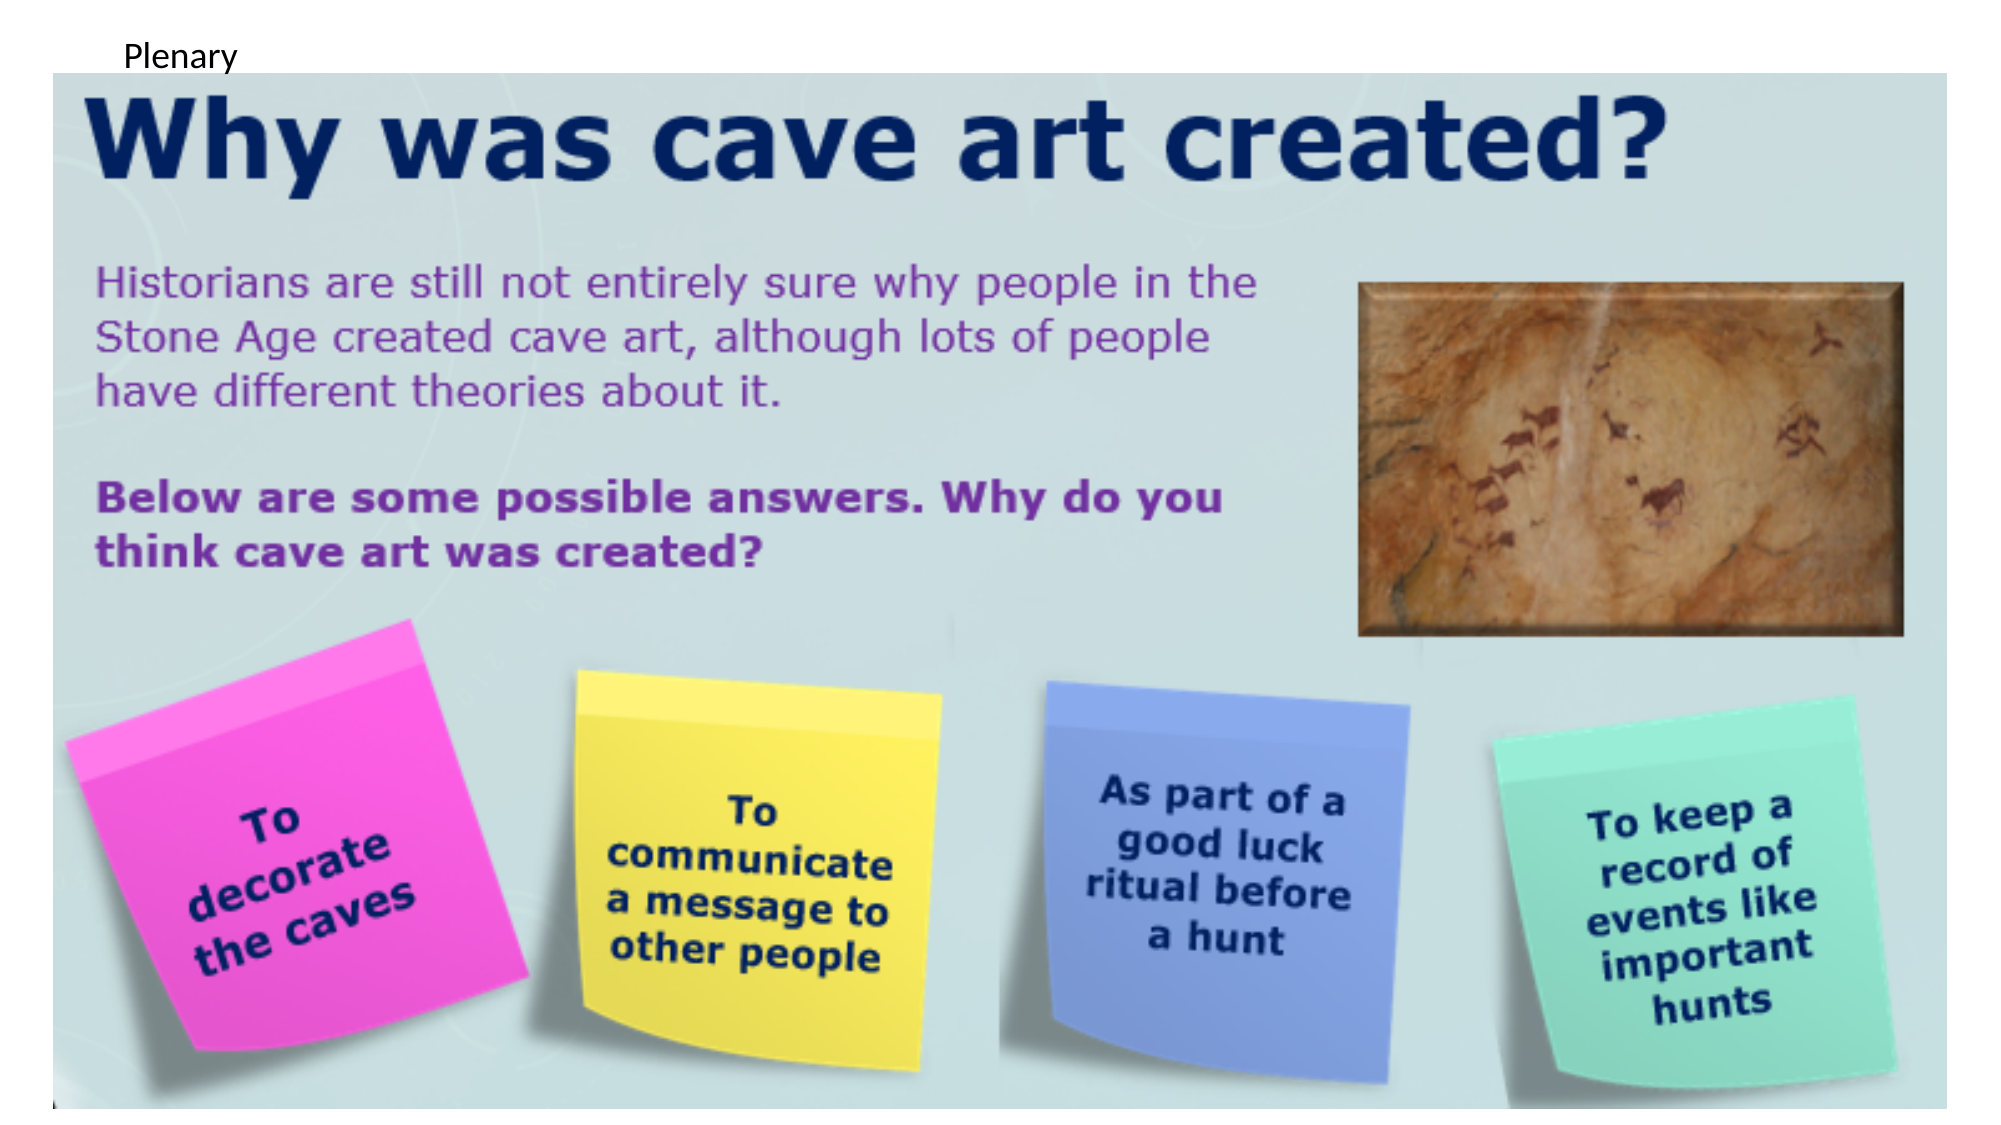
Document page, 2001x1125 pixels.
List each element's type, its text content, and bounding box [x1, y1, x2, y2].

text_box Plenary [108, 23, 386, 84]
picture [53, 73, 1947, 1109]
